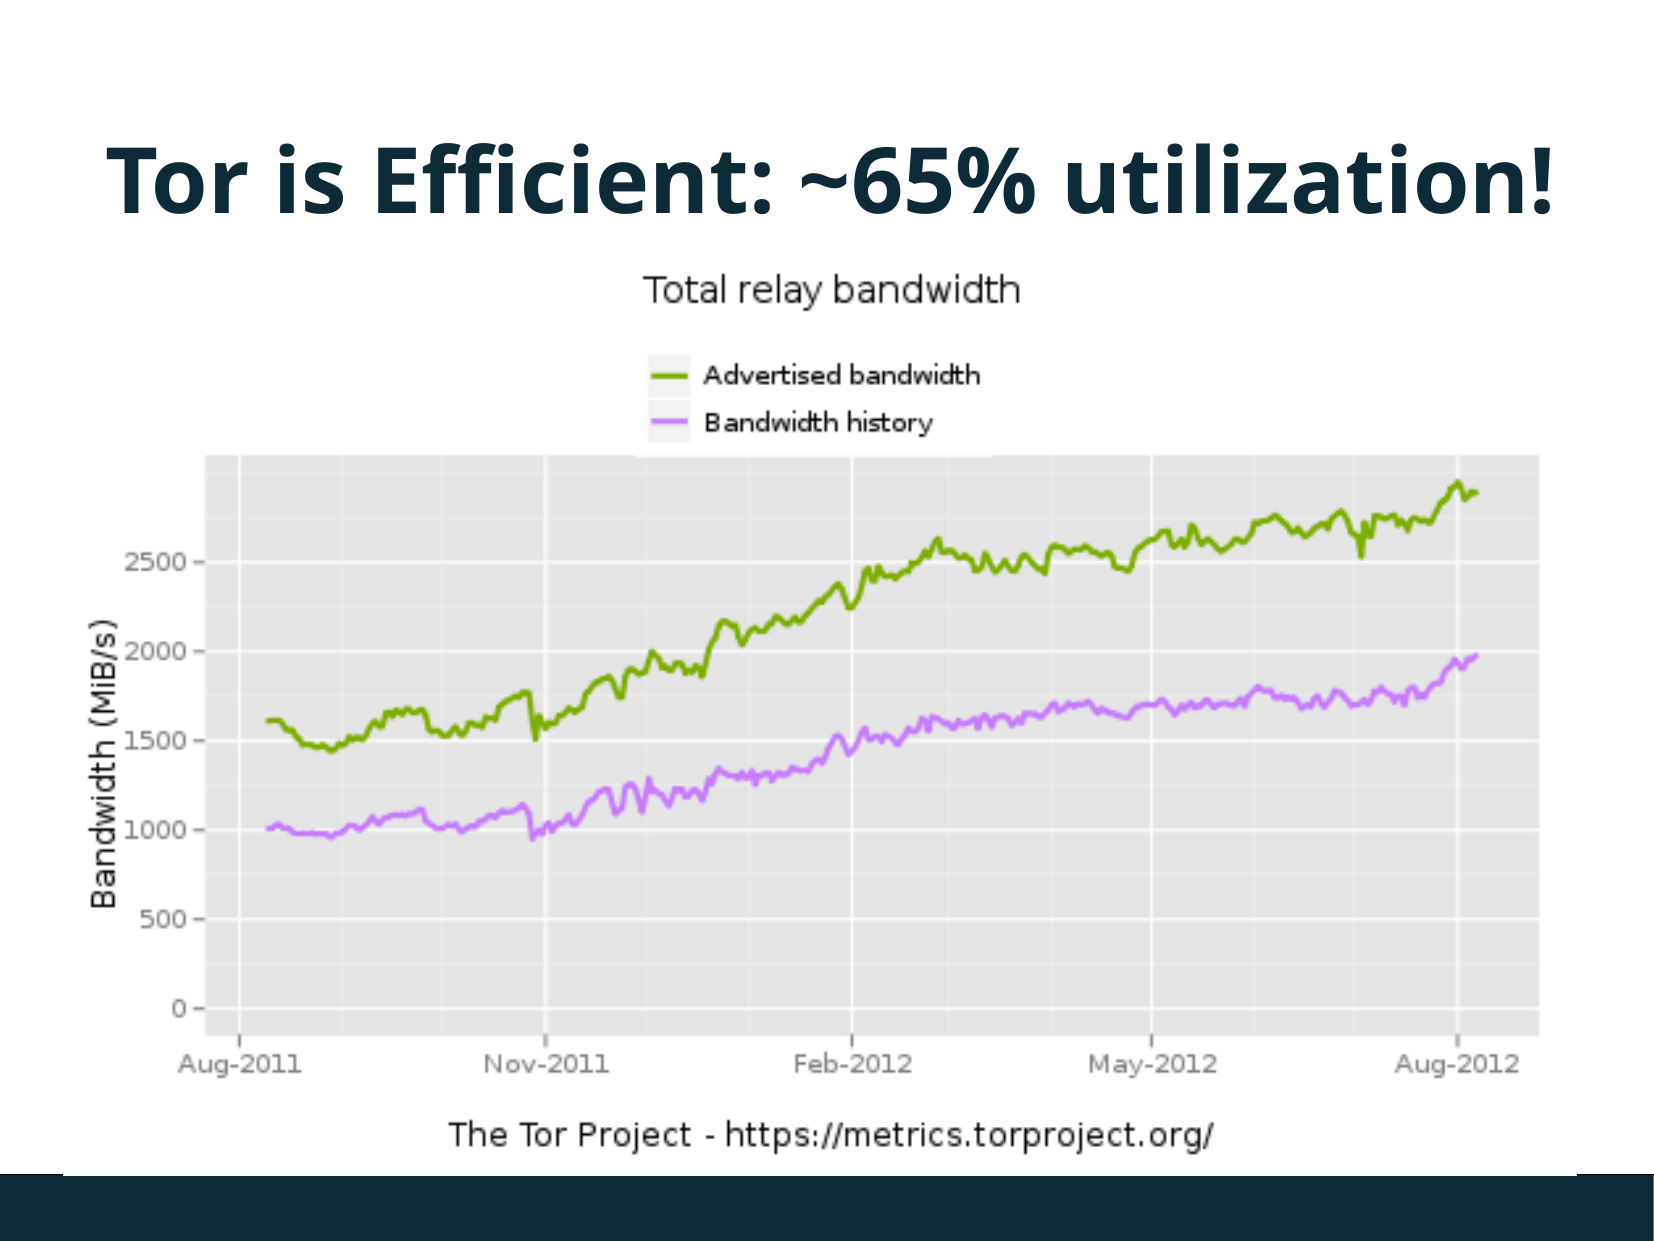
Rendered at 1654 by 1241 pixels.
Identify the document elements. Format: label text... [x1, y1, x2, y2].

title Tor is Efficient: ~65% utilization! [86, 74, 1575, 230]
picture [63, 230, 1577, 1176]
